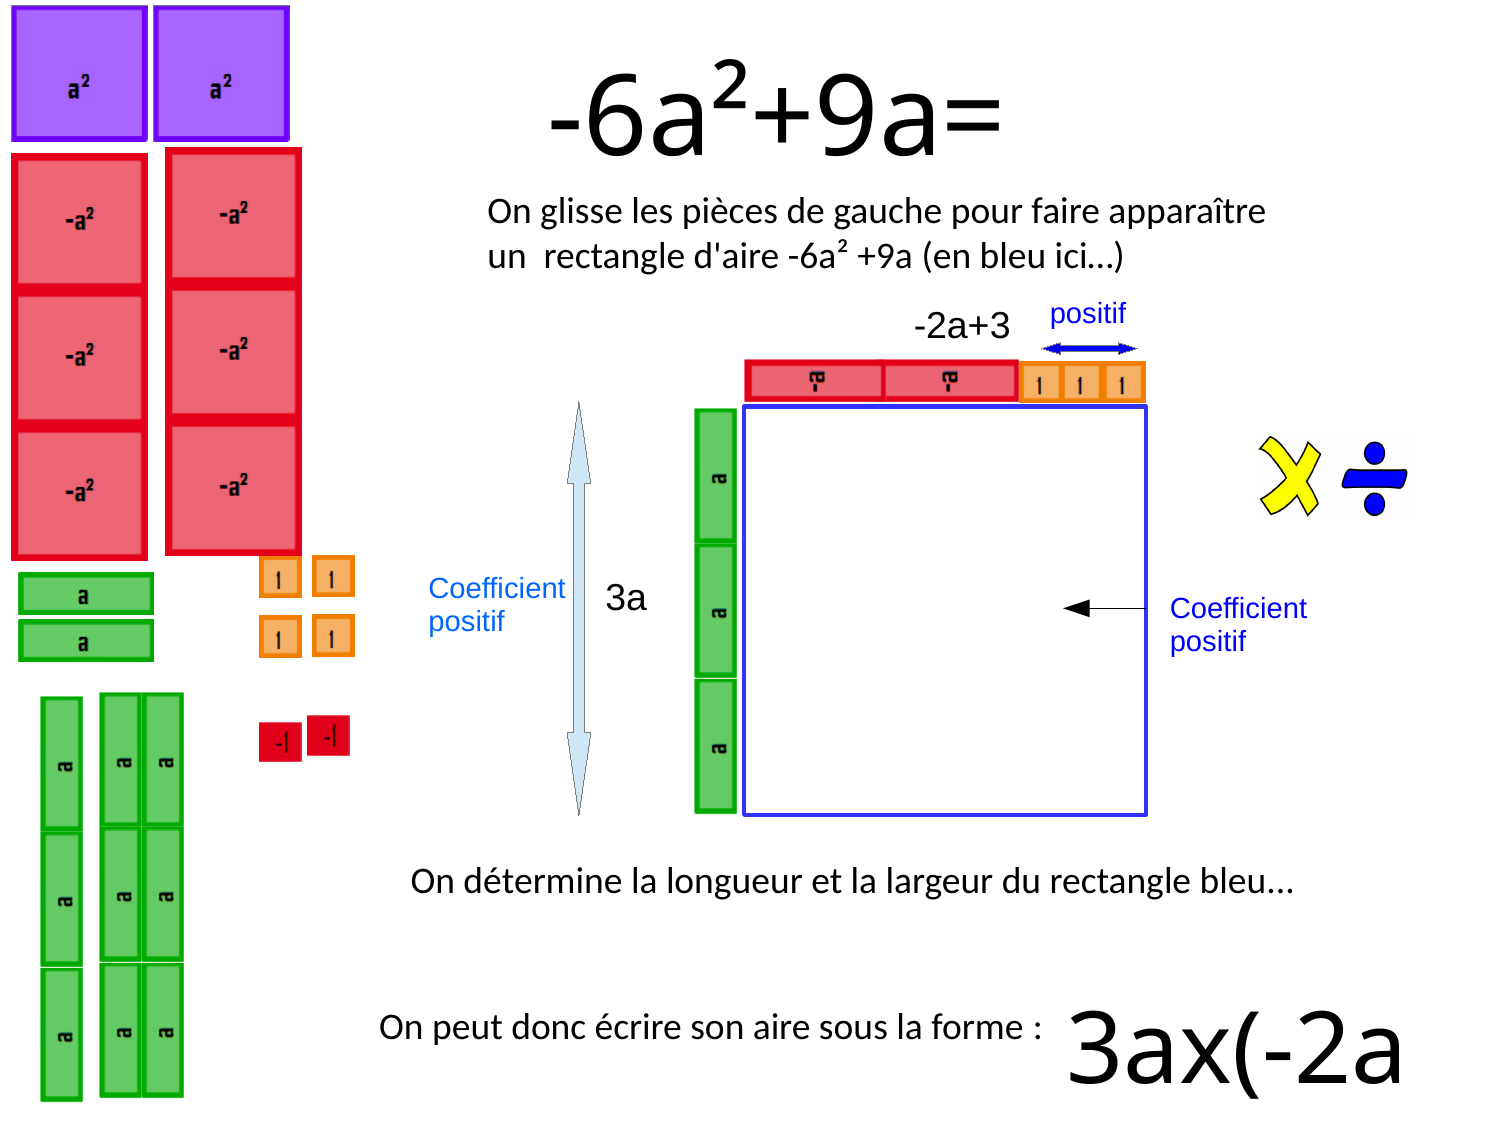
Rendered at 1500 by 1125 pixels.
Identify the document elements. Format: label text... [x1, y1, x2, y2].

picture [99, 692, 184, 1099]
text_box On peut donc écrire son aire sous la forme : [364, 1003, 1075, 1065]
text_box [744, 406, 1146, 815]
picture [1257, 436, 1412, 520]
text_box On détermine la longueur et la largeur du rectangle bleu... [395, 848, 1312, 954]
text_box Coefficient positif [413, 564, 582, 646]
text_box -6a²+9a= [532, 35, 1022, 186]
text_box [1041, 342, 1138, 355]
picture [694, 408, 737, 815]
text_box 3a [590, 569, 662, 626]
text_box Coefficient positif [1155, 584, 1323, 665]
picture [165, 147, 302, 598]
picture [312, 614, 355, 657]
picture [17, 572, 154, 615]
picture [307, 714, 350, 757]
picture [11, 5, 148, 142]
text_box 3ax(-2a +3) [1051, 969, 1477, 1111]
picture [17, 619, 154, 662]
text_box positif [1010, 289, 1170, 338]
picture [744, 359, 1146, 403]
picture [259, 615, 302, 658]
picture [259, 721, 302, 763]
picture [312, 555, 355, 598]
picture [11, 153, 148, 562]
text_box -2a+3 [898, 297, 1026, 355]
text_box [567, 401, 591, 816]
text_box On glisse les pièces de gauche pour faire apparaître un rectangle d'aire -6a² +9a (en bleu ici…) [472, 178, 1291, 284]
picture [40, 696, 83, 1104]
picture [153, 5, 290, 142]
